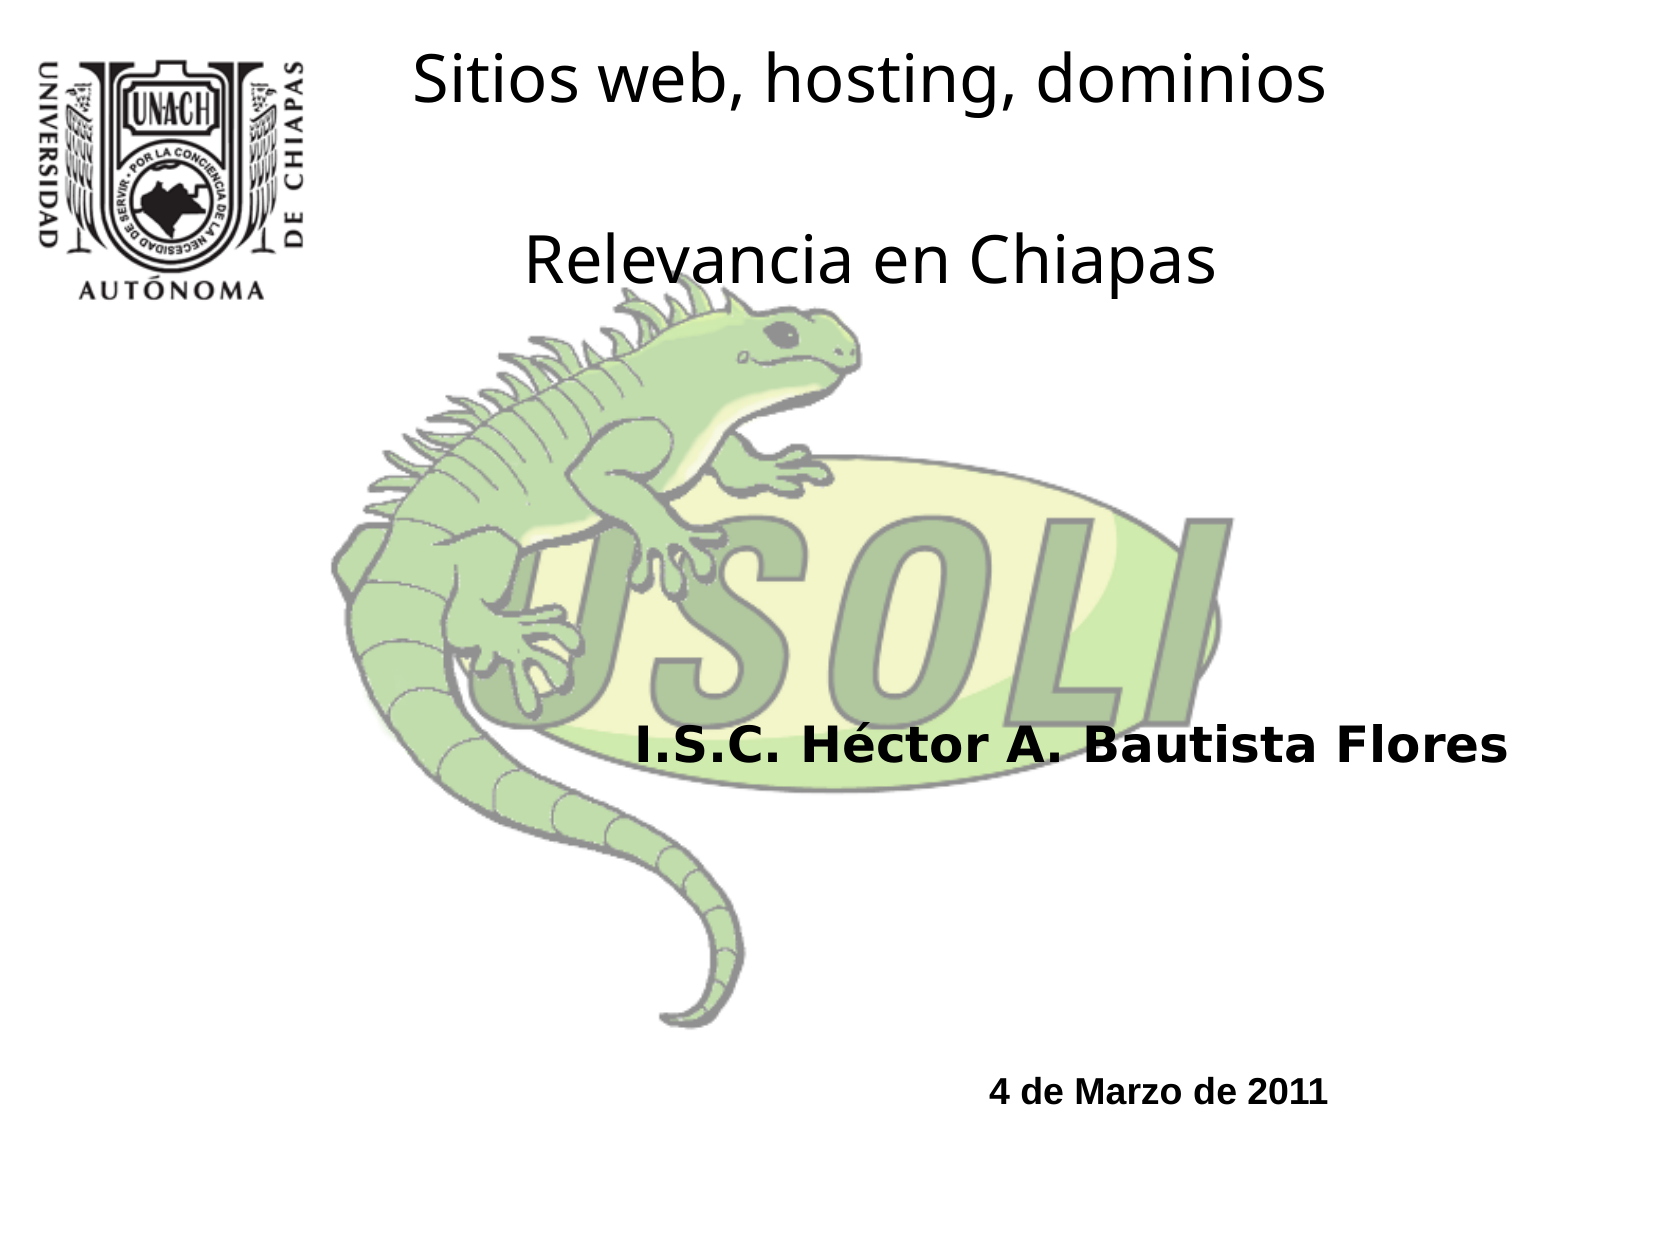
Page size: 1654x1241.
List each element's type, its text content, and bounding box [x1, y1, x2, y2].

text_box Sitios web, hosting, dominios Relevancia en Chiapas [147, 23, 1595, 272]
picture [12, 32, 325, 325]
text_box 4 de Marzo de 2011 [974, 1062, 1536, 1120]
text_box I.S.C. Héctor A. Bautista Flores [620, 708, 1565, 782]
picture [436, 277, 1218, 963]
